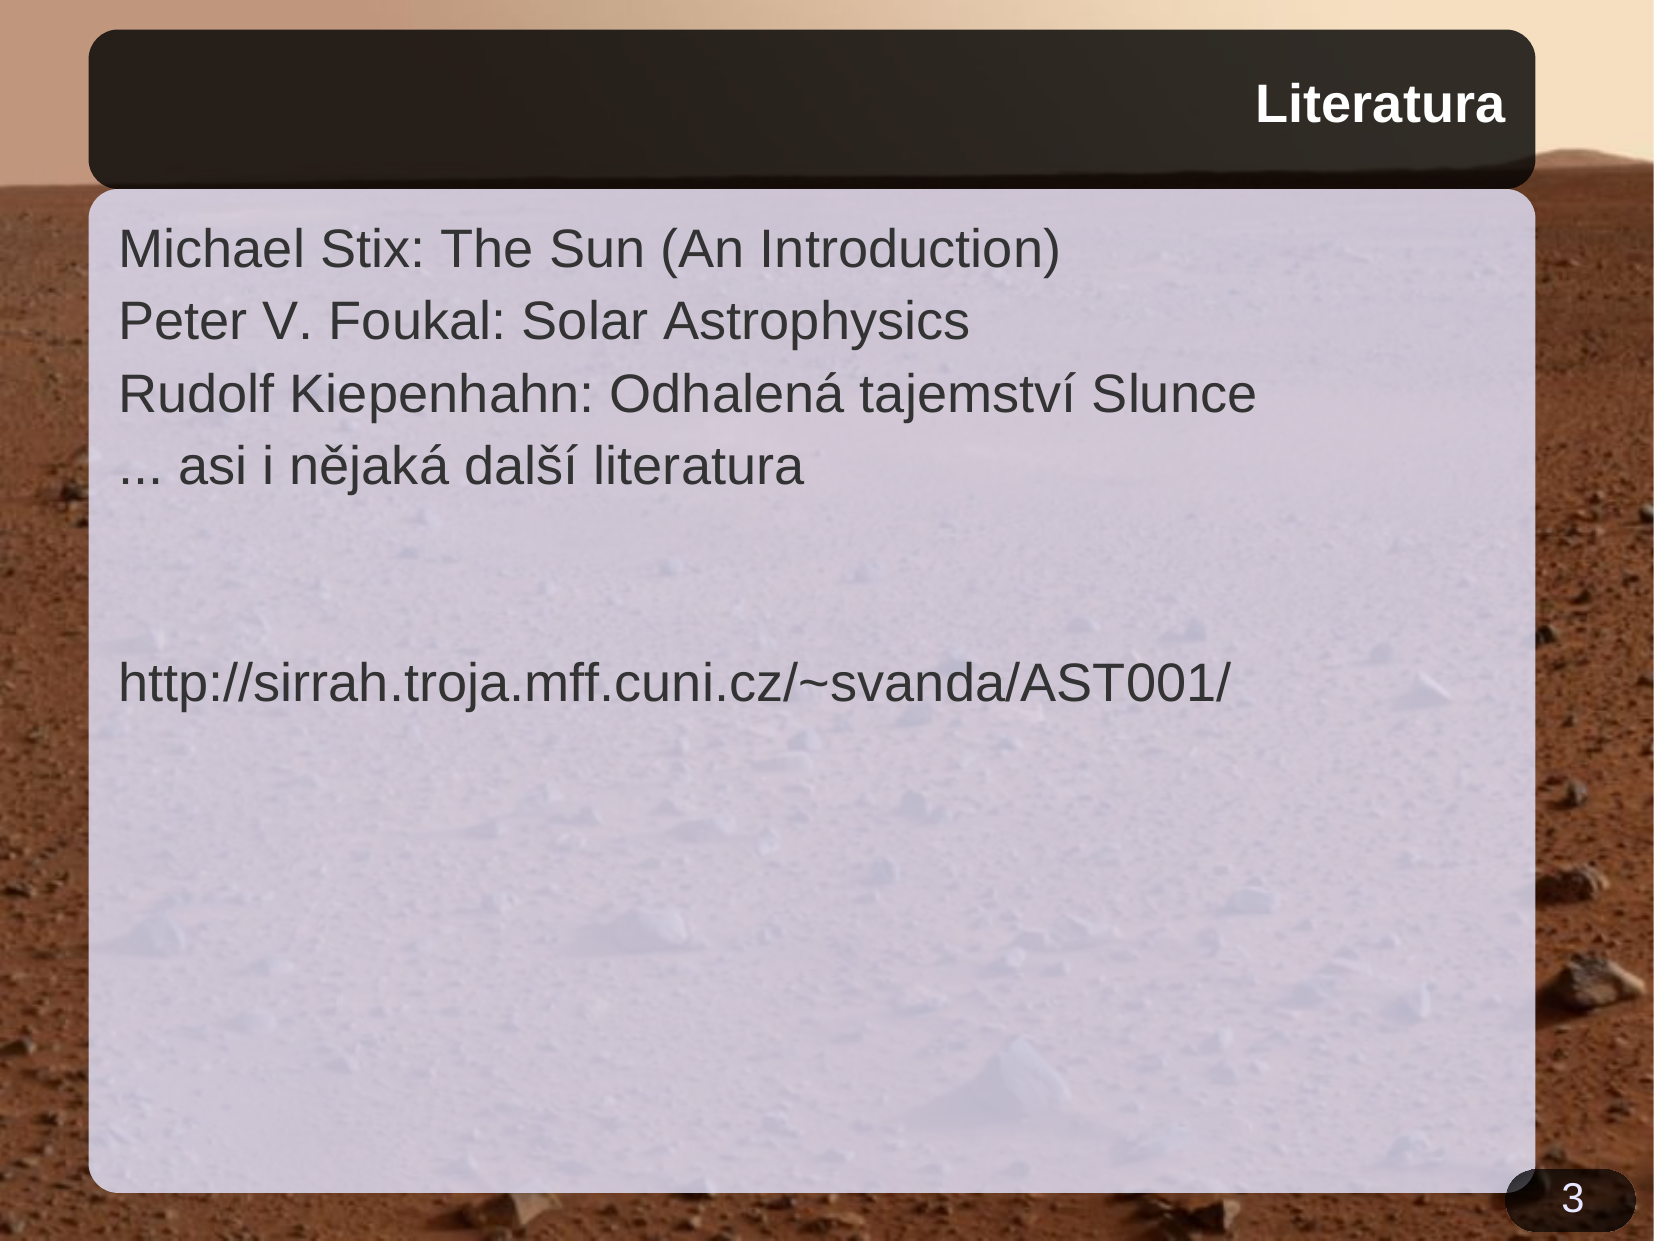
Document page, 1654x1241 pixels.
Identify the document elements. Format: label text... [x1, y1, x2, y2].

list Michael Stix: The Sun (An Introduction) Peter V. Foukal: Solar Astrophysics Rudolf Kiepenhahn: Odhalená tajemství Slunce ... asi i nějaká další literatura http://sirrah.troja.mff.cuni.cz/~svanda/AST001/ [118, 218, 1477, 1164]
title Literatura [118, 59, 1506, 148]
picture [0, 0, 1654, 1241]
